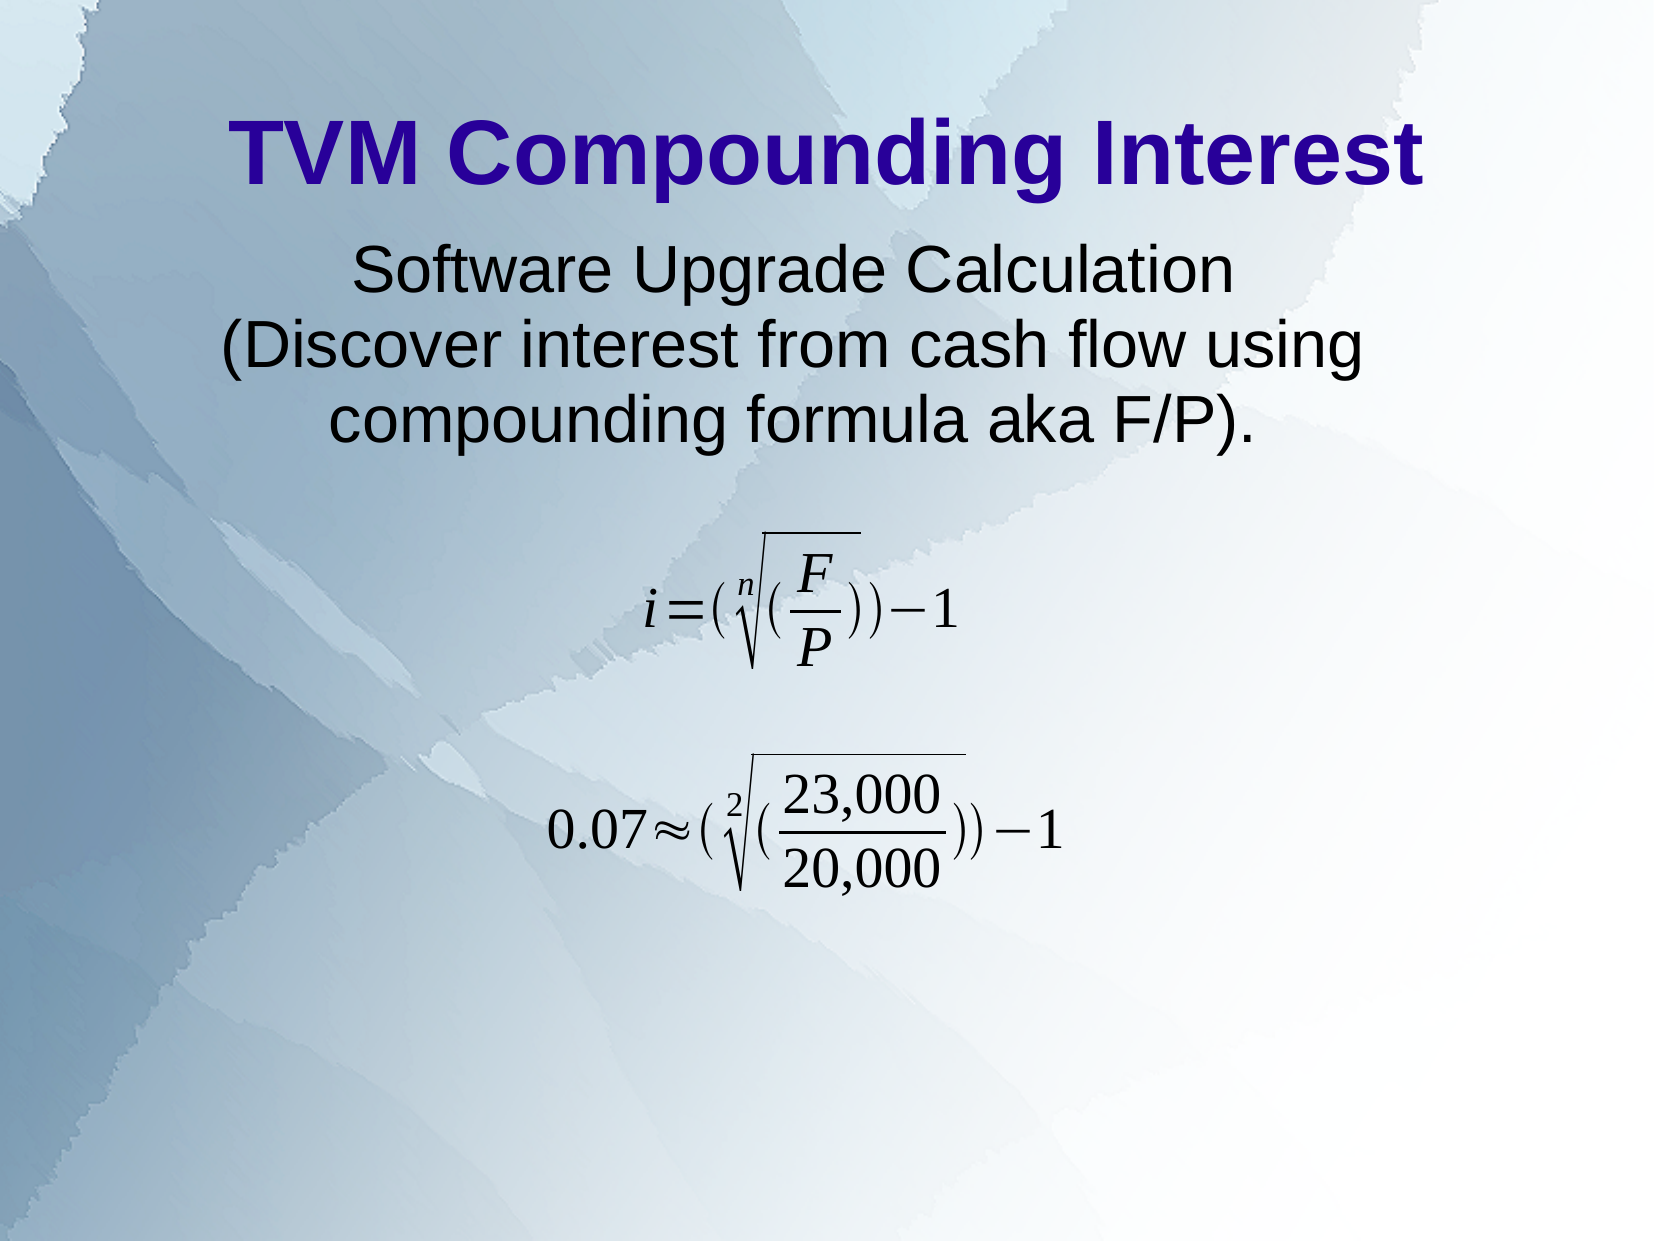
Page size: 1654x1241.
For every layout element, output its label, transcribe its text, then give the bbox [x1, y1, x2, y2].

title TVM Compounding Interest [82, 56, 1571, 250]
picture [0, 0, 1654, 1241]
chart [532, 750, 1080, 901]
chart [628, 528, 976, 679]
subtitle Software Upgrade Calculation (Discover interest from cash flow using compounding formula aka F/P). [49, 232, 1538, 457]
